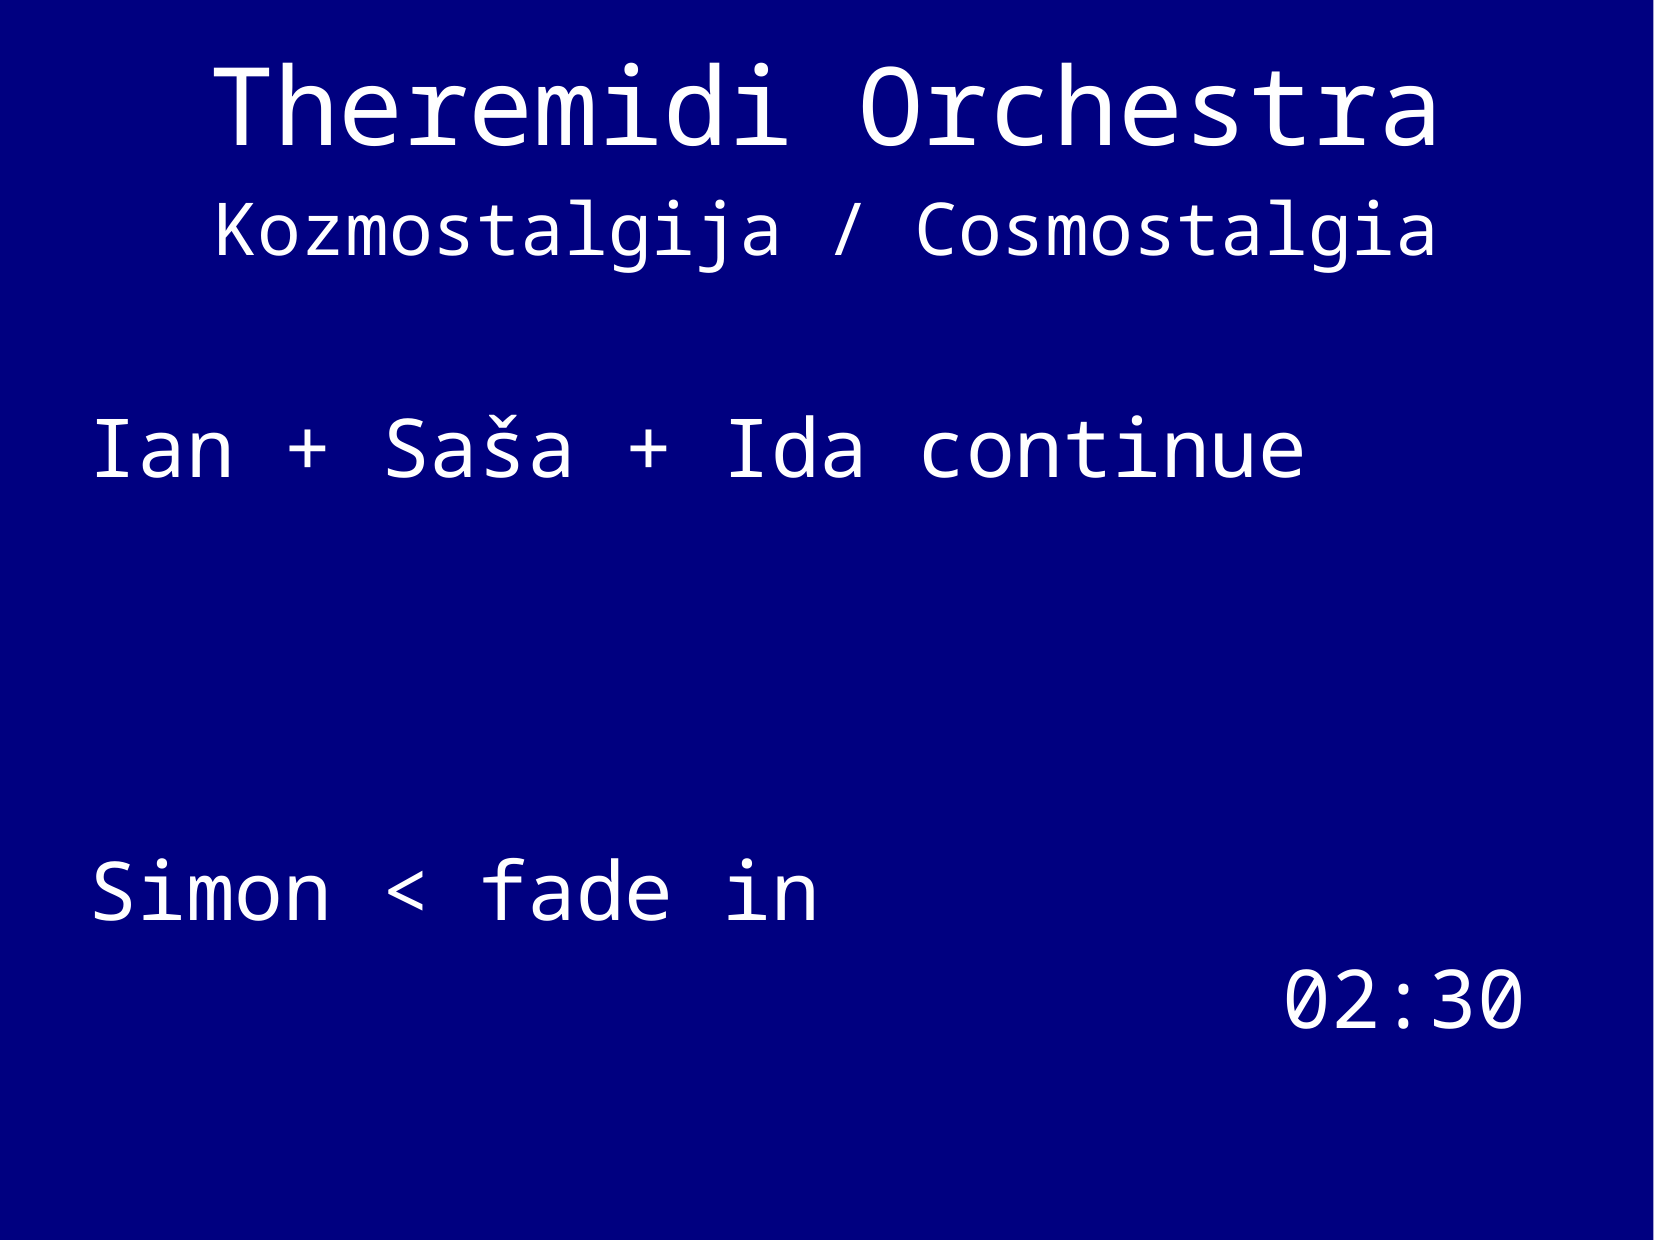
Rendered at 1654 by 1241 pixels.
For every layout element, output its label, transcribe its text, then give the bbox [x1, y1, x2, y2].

text_box 02:30 [1282, 900, 1620, 1096]
subtitle Ian + Saša + Ida continue Simon < fade in [88, 272, 1566, 1063]
title Theremidi Orchestra Kozmostalgija / Cosmostalgia [82, 49, 1571, 257]
